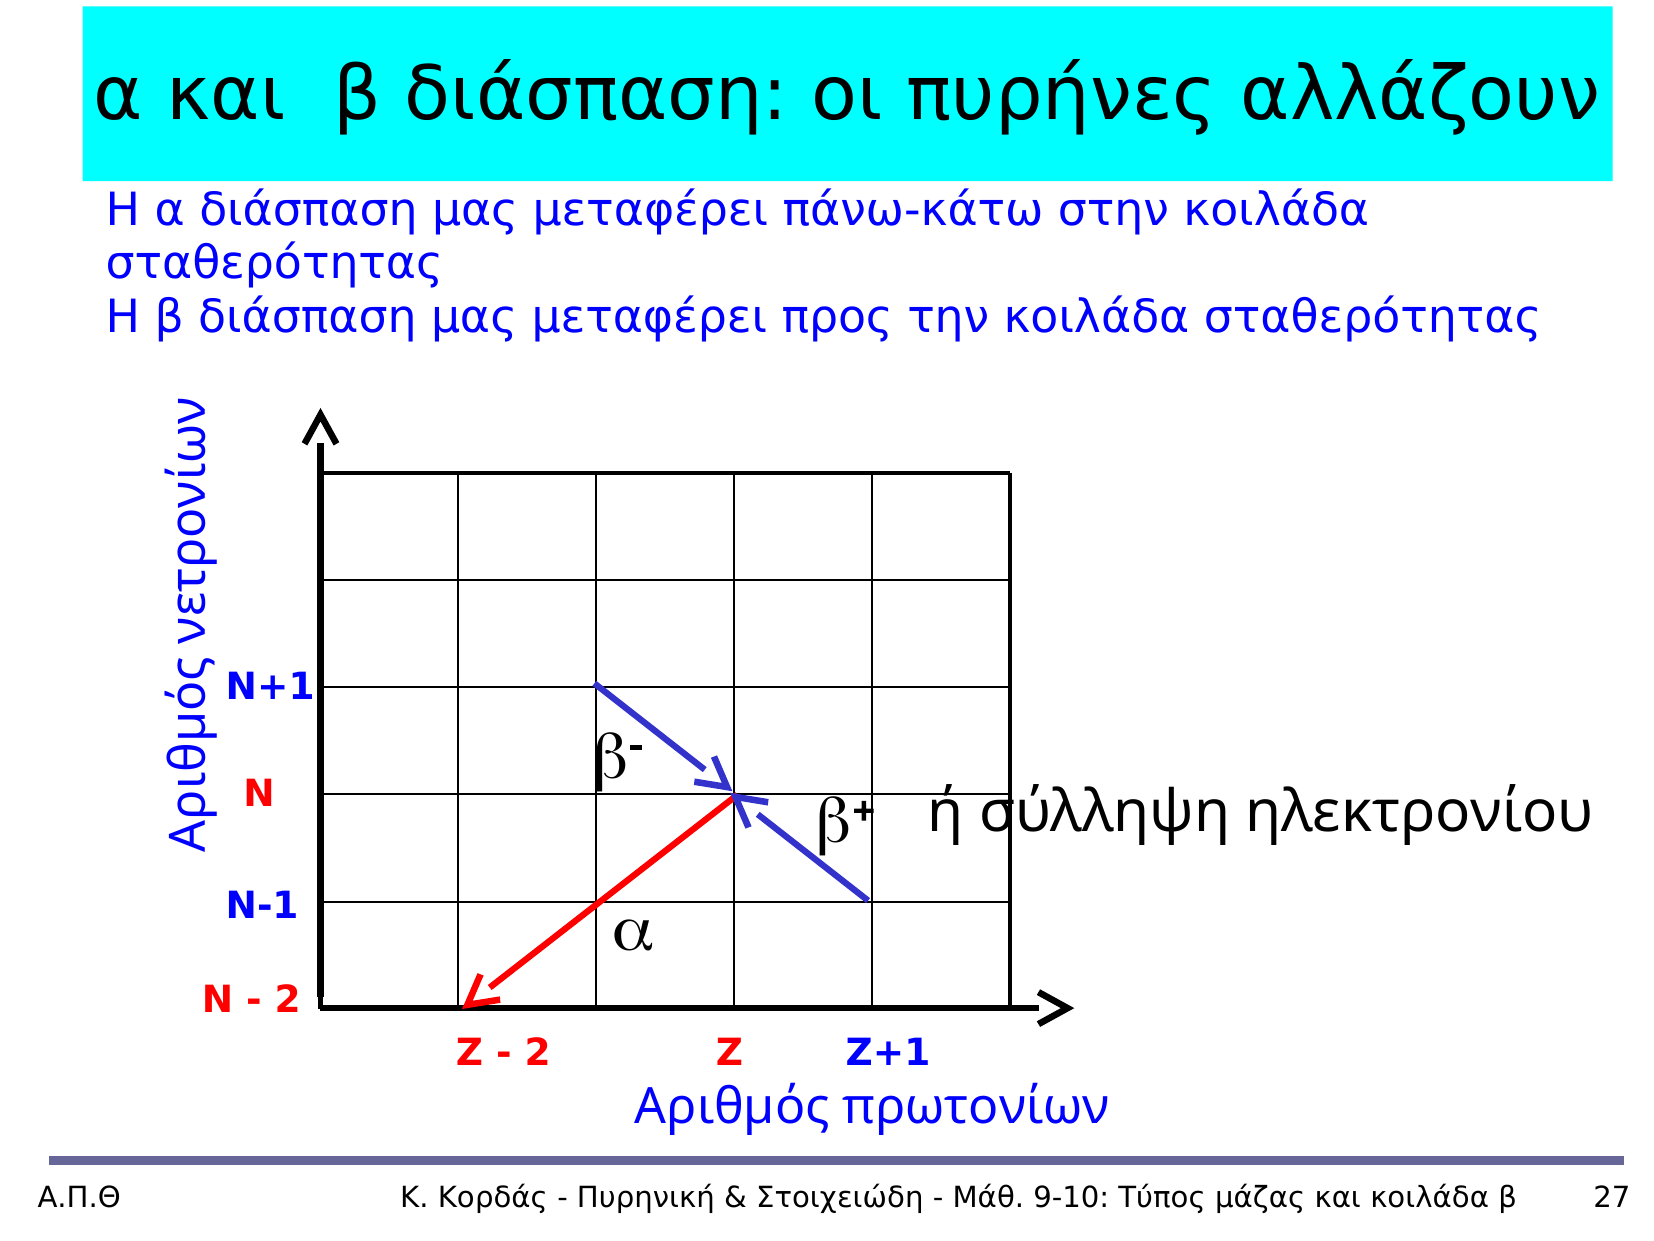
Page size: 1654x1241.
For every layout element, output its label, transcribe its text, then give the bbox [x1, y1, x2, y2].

text_box Ζ - 2 [441, 1023, 592, 1083]
text_box - [628, 704, 658, 728]
text_box + [800, 767, 890, 864]
text_box Αριθμός πρωτονίων [620, 1065, 1126, 1142]
text_box ή σύλληψη ηλεκτρονίου [913, 765, 1609, 851]
text_box Ν-1 [210, 876, 361, 935]
title α και β διάσπαση: οι πυρήνες αλλάζουν [82, 6, 1613, 182]
text_box Η α διάσπαση μας μεταφέρει πάνω-κάτω στην κοιλάδα σταθερότητας Η β διάσπαση μας μεταφέρει προς την κοιλάδα σταθερότητας [90, 175, 1595, 352]
text_box Ν+1 [210, 657, 361, 717]
text_box Ν - 2 [187, 970, 338, 1030]
text_box - [578, 704, 658, 800]
text_box Ζ+1 [830, 1023, 981, 1083]
text_box  [597, 875, 670, 972]
text_box Αριθμός νετρονίων [146, 382, 223, 867]
text_box Ν [228, 763, 379, 823]
text_box Ζ [700, 1023, 830, 1083]
